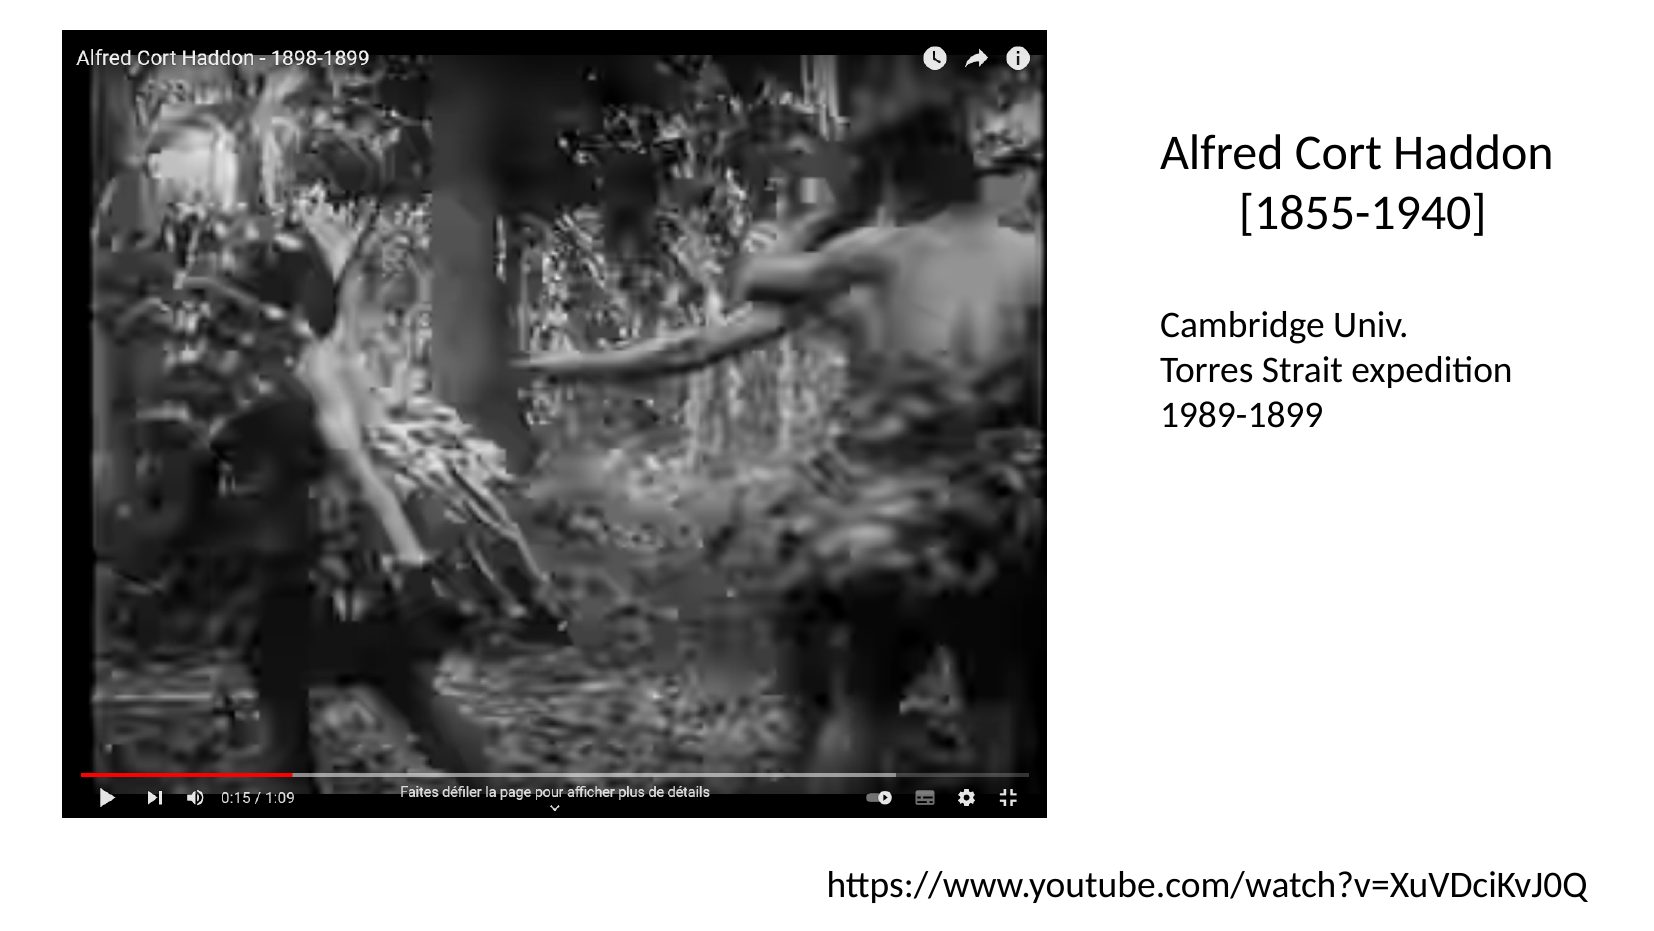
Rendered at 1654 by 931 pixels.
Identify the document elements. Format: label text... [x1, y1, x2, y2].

text_box https://www.youtube.com/watch?v=XuVDciKvJ0Q [812, 853, 1603, 913]
text_box Alfred Cort Haddon [1855-1940] Cambridge Univ. Torres Strait expedition 1989-1899 [1145, 112, 1613, 442]
picture [62, 30, 1047, 818]
